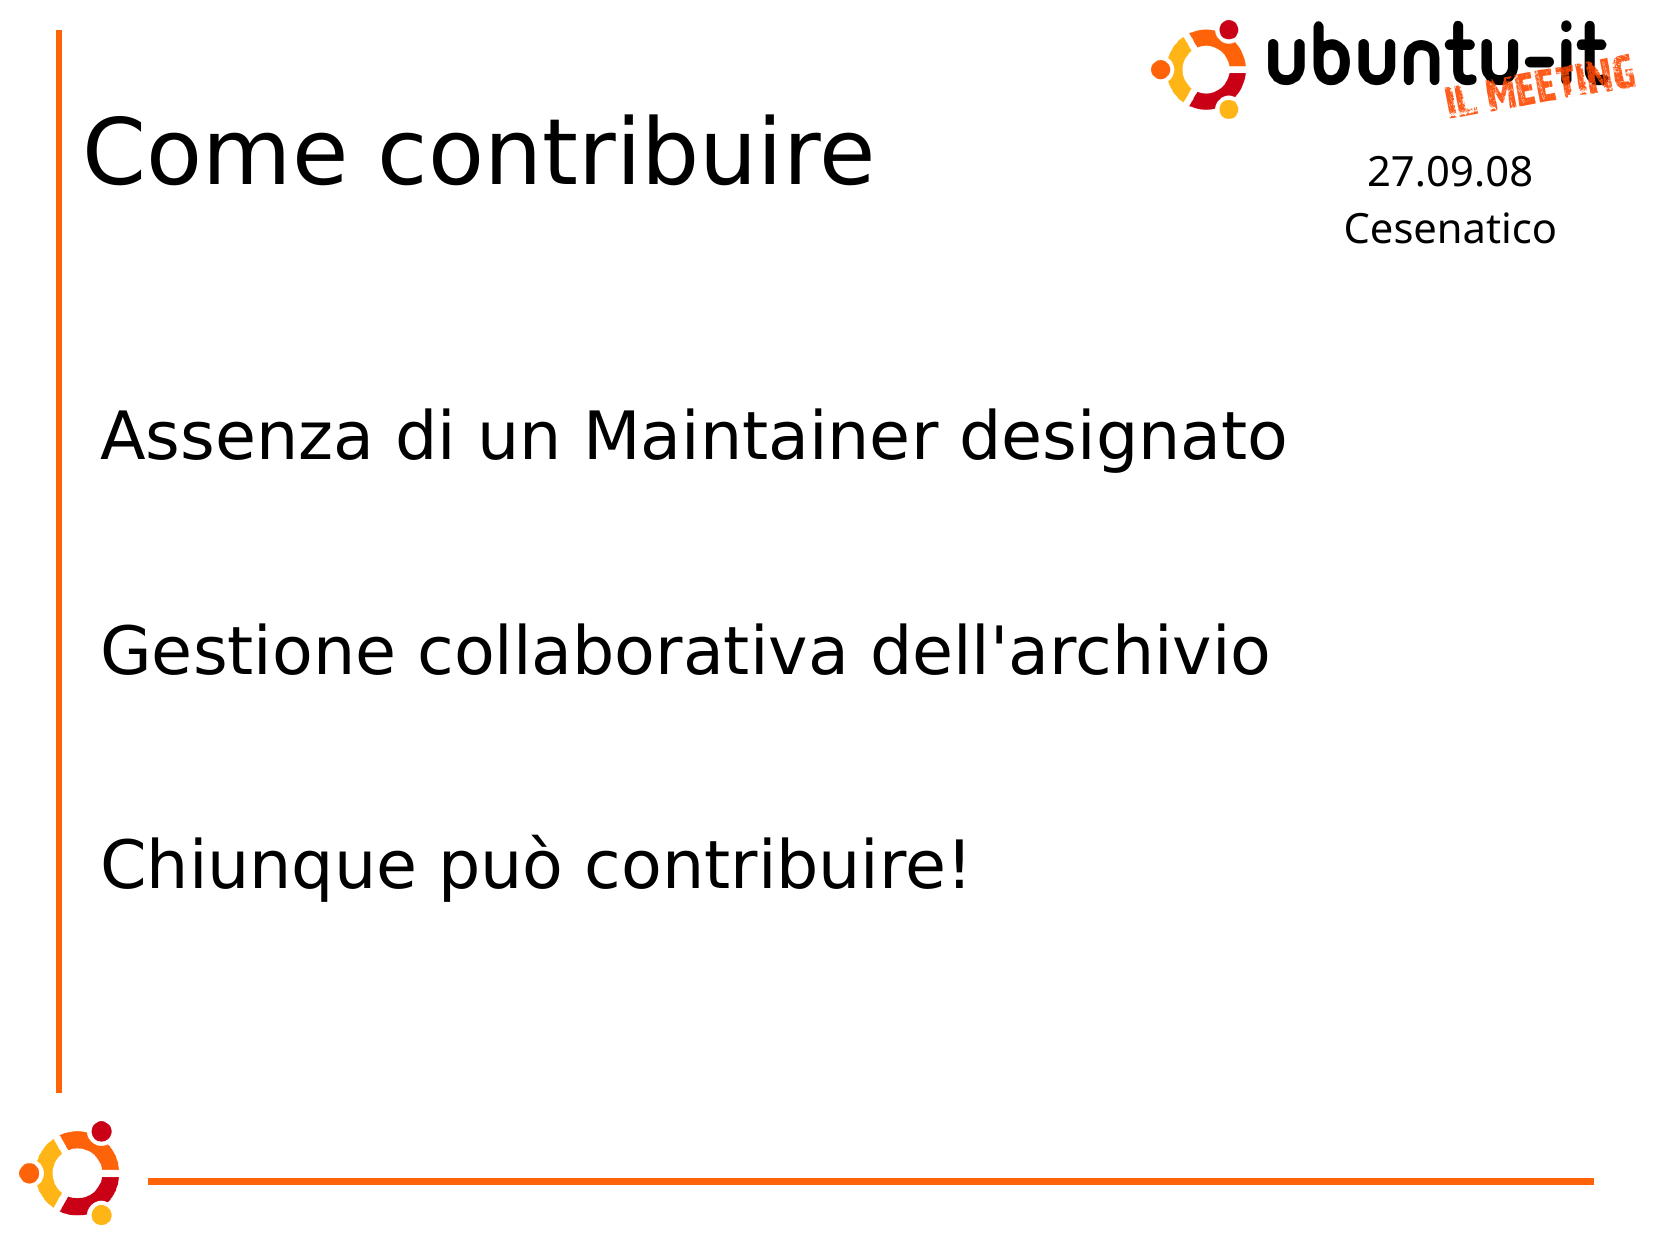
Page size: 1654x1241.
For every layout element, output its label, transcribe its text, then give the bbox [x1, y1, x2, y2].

title Come contribuire [82, 49, 1571, 257]
picture [19, 1121, 119, 1225]
picture [1151, 20, 1636, 119]
list Assenza di un Maintainer designato Gestione collaborativa dell'archivio Chiunque può contribuire! [82, 290, 1571, 1109]
